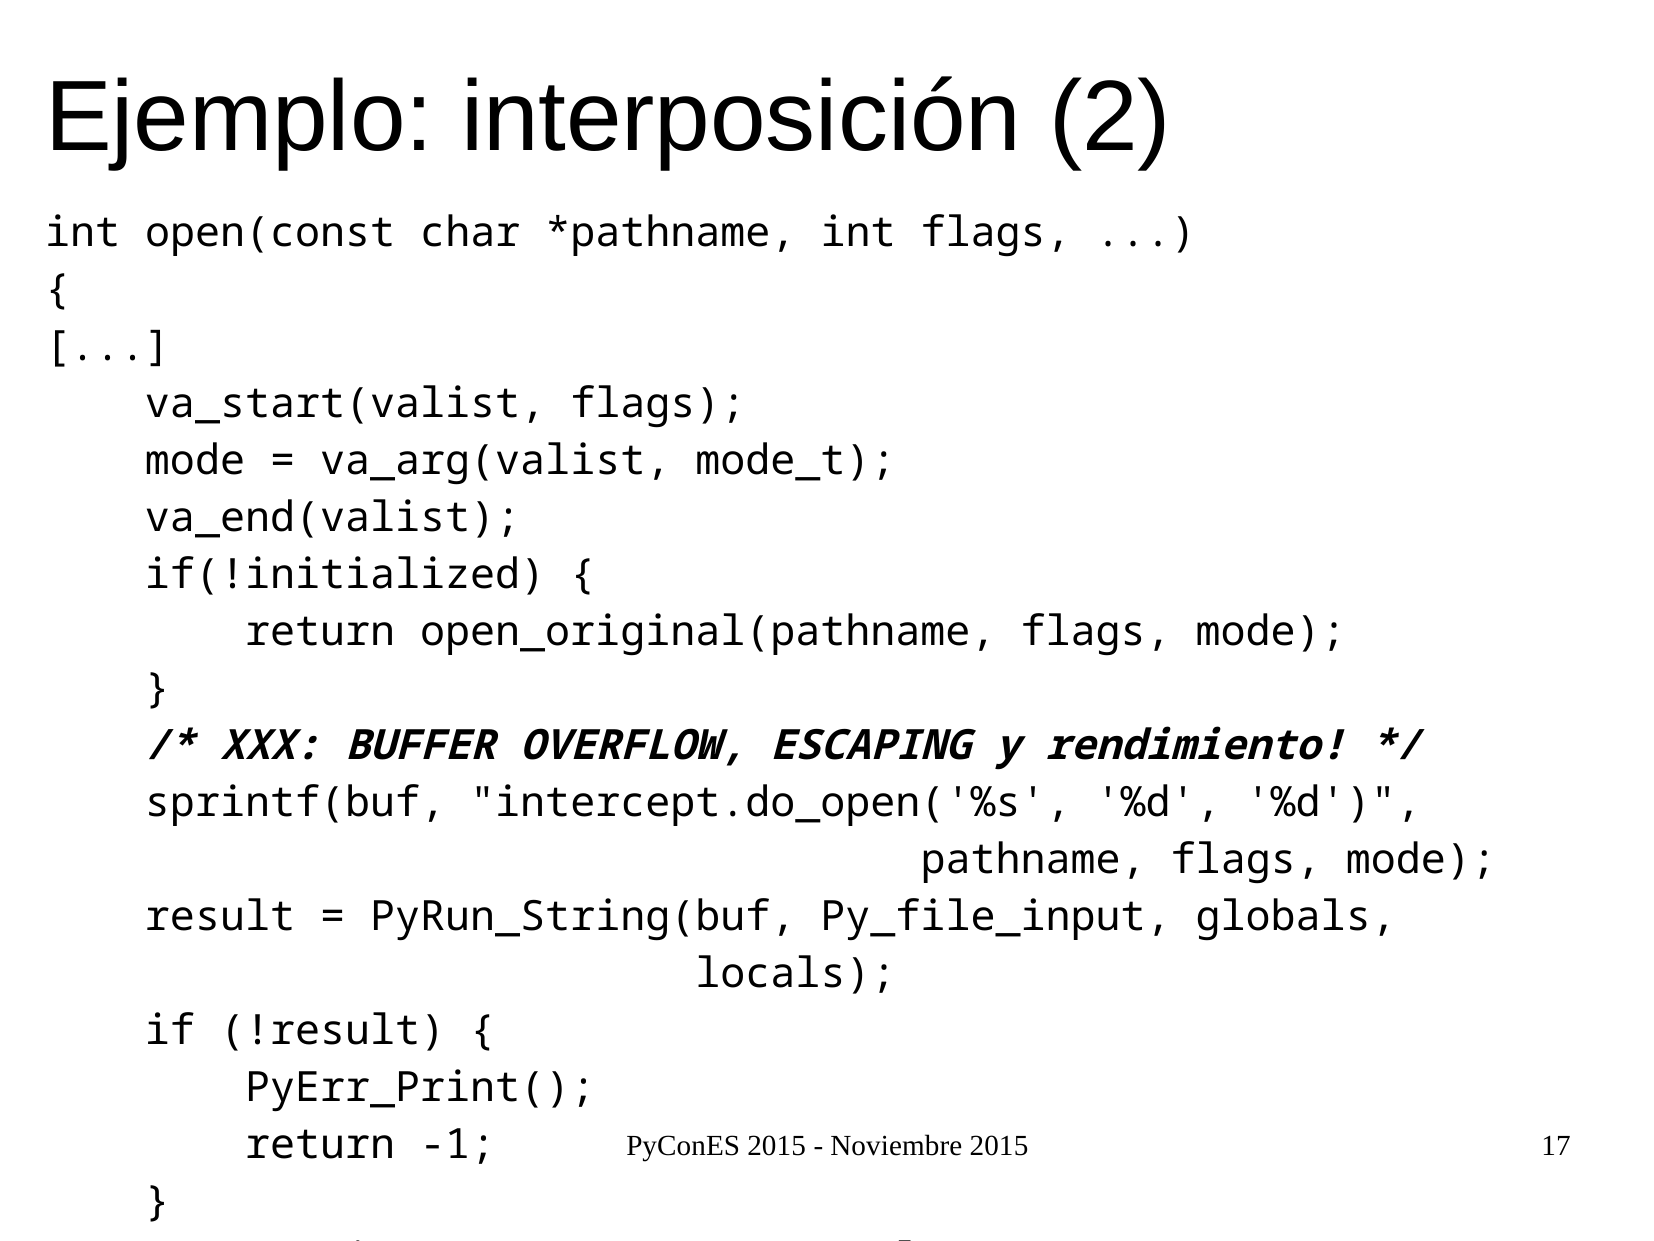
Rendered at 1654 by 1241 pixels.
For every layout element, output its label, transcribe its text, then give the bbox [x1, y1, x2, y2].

subtitle Ejemplo: interposición (2) int open(const char *pathname, int flags, ...) { [...] va_start(valist, flags); mode = va_arg(valist, mode_t); va_end(valist); if(!initialized) { return open_original(pathname, flags, mode); } /* XXX: BUFFER OVERFLOW, ESCAPING y rendimiento! */ sprintf(buf, "intercept.do_open('%s', '%d', '%d')", pathname, flags, mode); result = PyRun_String(buf, Py_file_input, globals, locals); if (!result) { PyErr_Print(); return -1; } return (int)PyLong_AsLong(result); } [45, 60, 1606, 1174]
